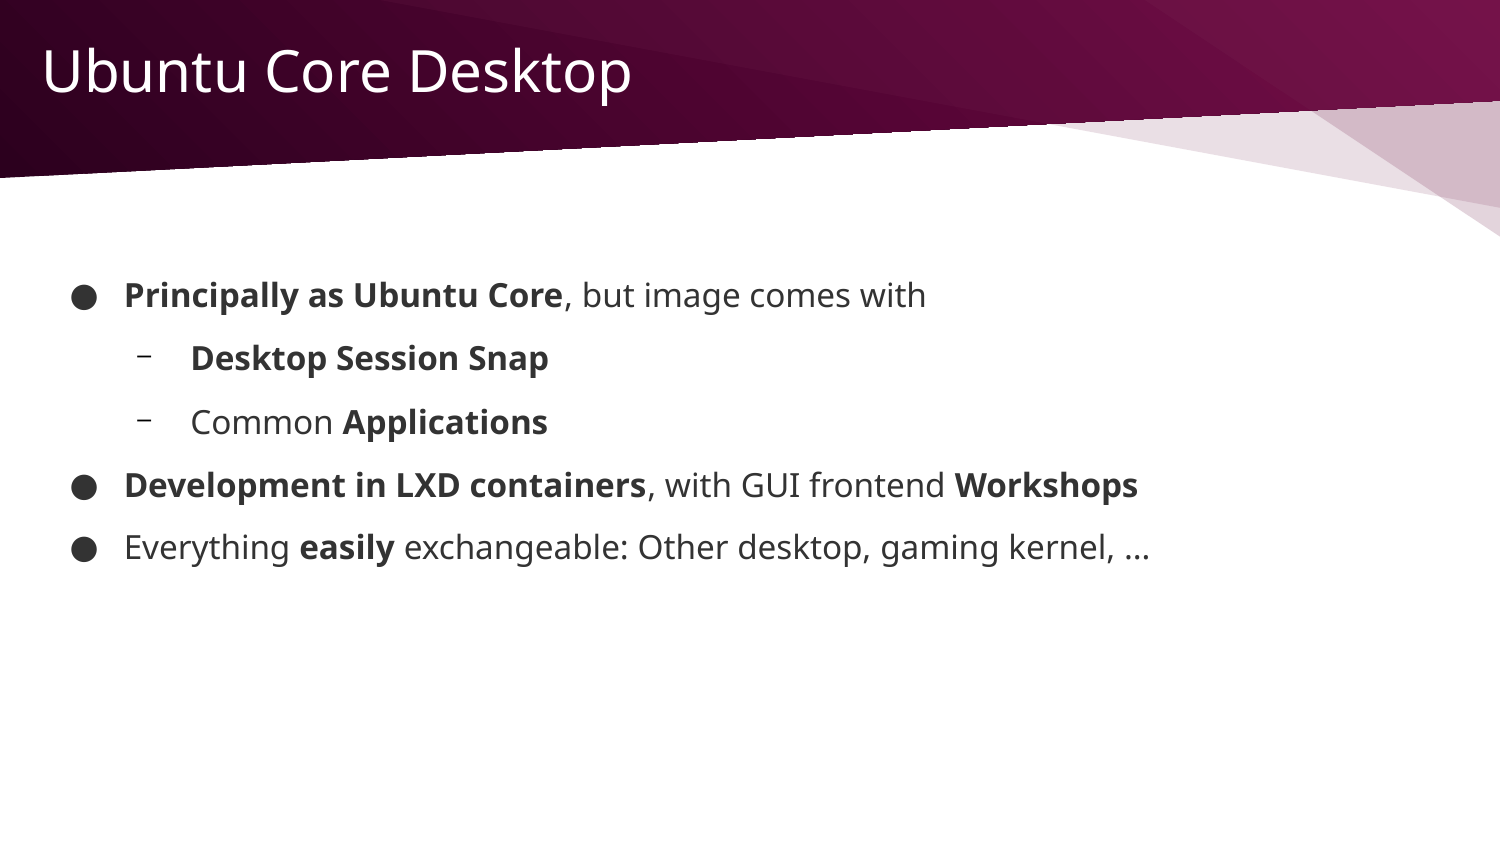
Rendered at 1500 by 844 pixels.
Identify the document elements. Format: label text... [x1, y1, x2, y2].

title Ubuntu Core Desktop [41, 5, 1336, 134]
list Principally as Ubuntu Core, but image comes with Desktop Session Snap Common Applications Development in LXD containers, with GUI frontend Workshops Everything easily exchangeable: Other desktop, gaming kernel, … [37, 262, 1327, 823]
